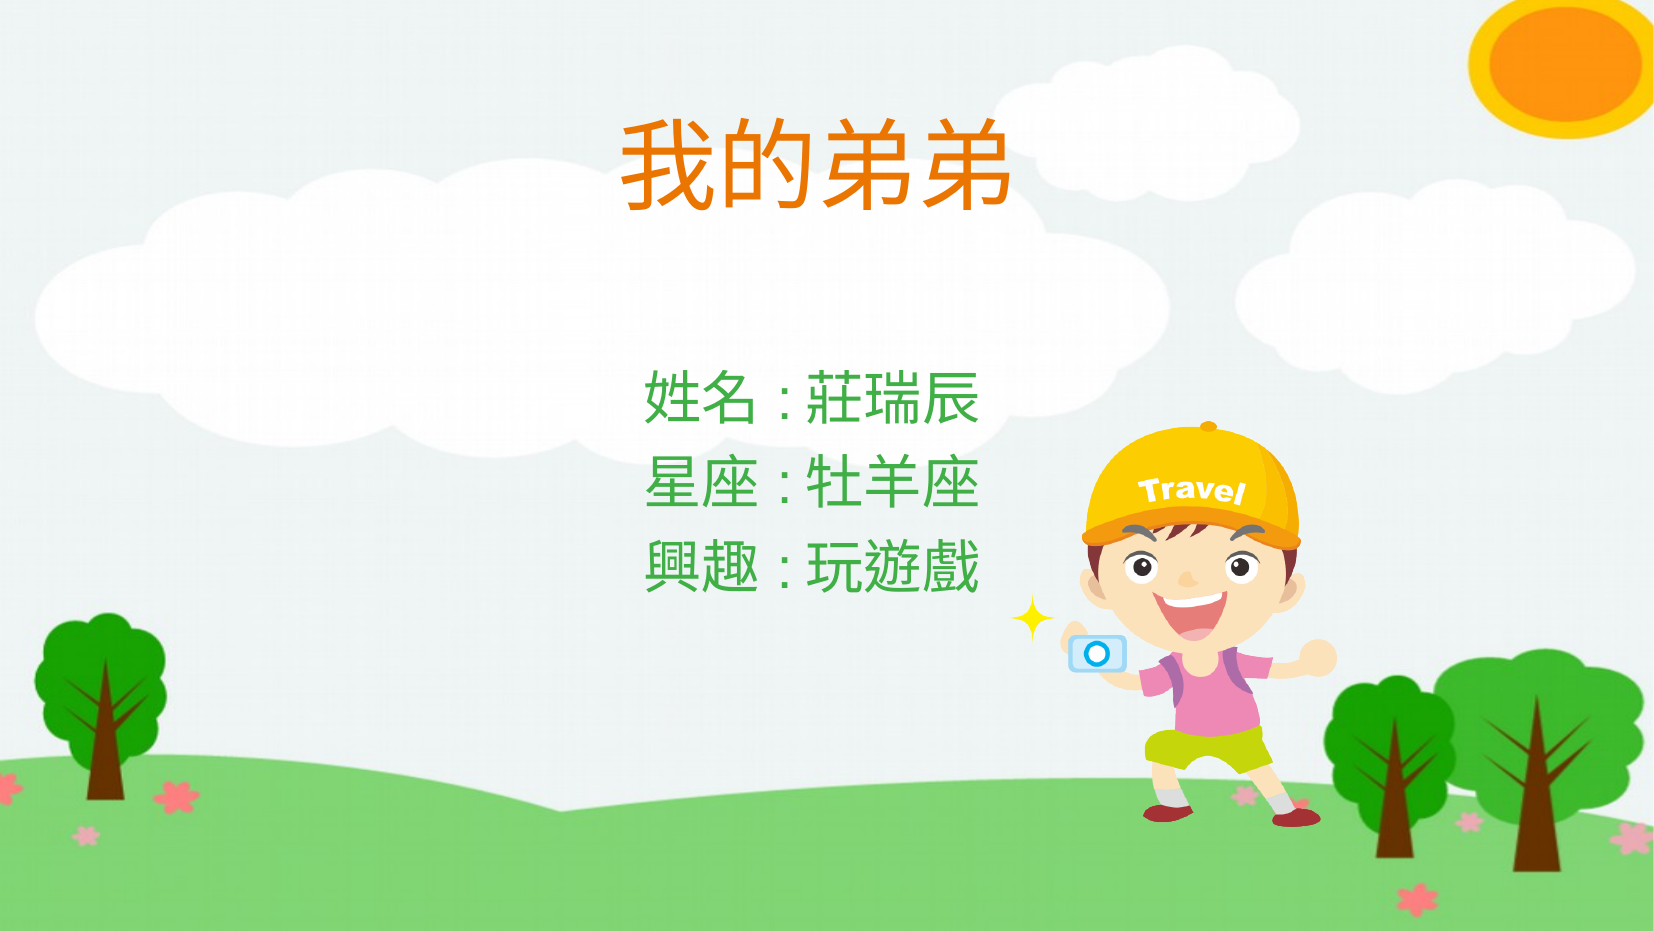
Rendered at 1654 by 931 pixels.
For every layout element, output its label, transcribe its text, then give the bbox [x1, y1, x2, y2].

title 我的弟弟 [617, 80, 1037, 237]
subtitle 姓名:莊瑞辰 星座:牡羊座 興趣:玩遊戲 [561, 362, 1063, 595]
picture [0, 0, 1654, 931]
